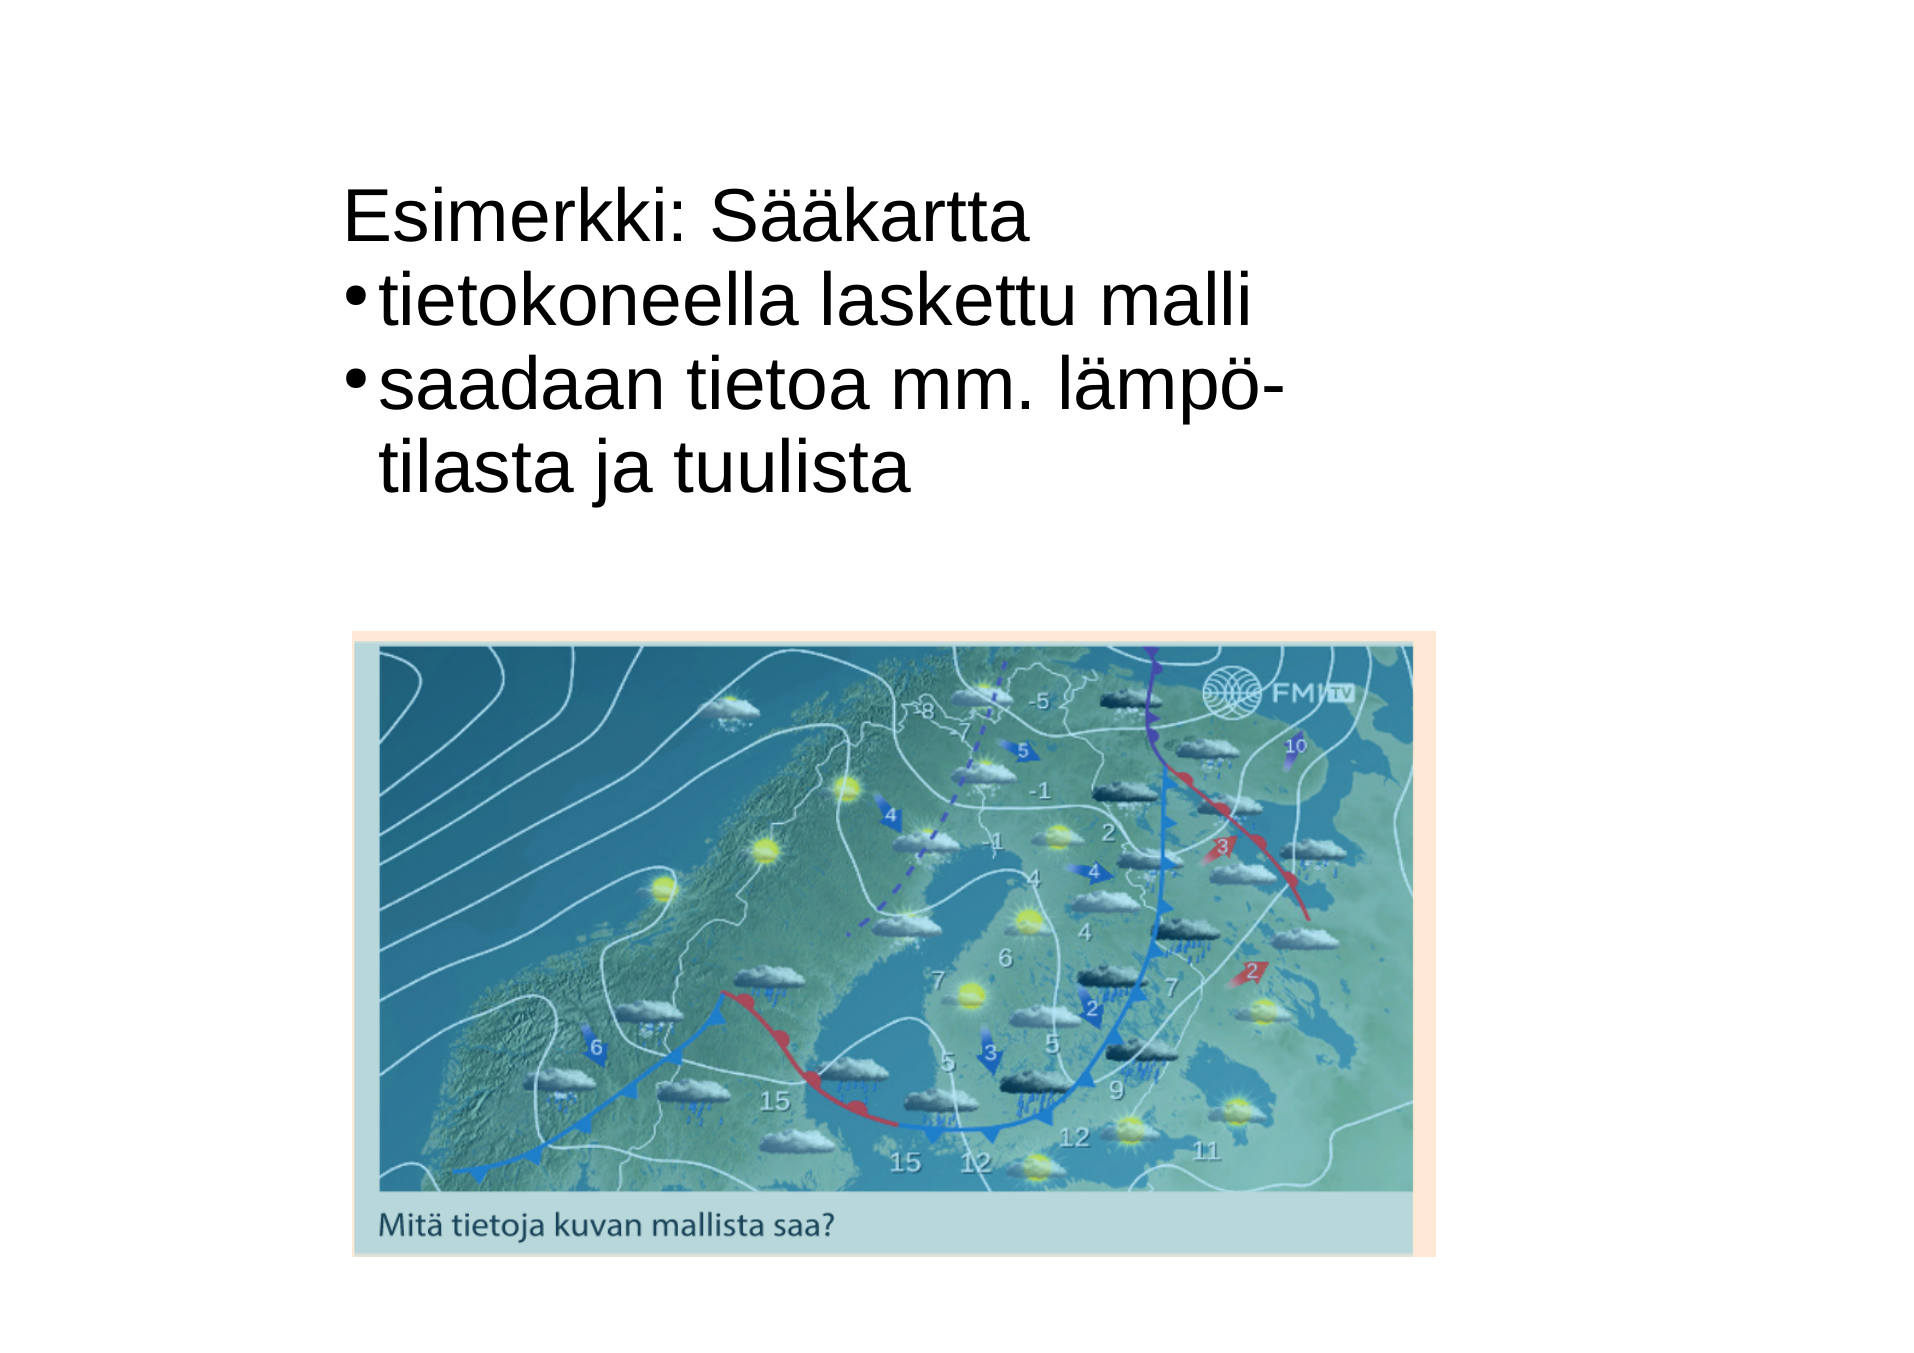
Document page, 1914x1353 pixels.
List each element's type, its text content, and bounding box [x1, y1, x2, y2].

picture [352, 631, 1436, 1257]
text_box Esimerkki: Sääkartta tietokoneella laskettu malli saadaan tietoa mm. lämpö- tilasta ja tuulista [327, 167, 1456, 549]
